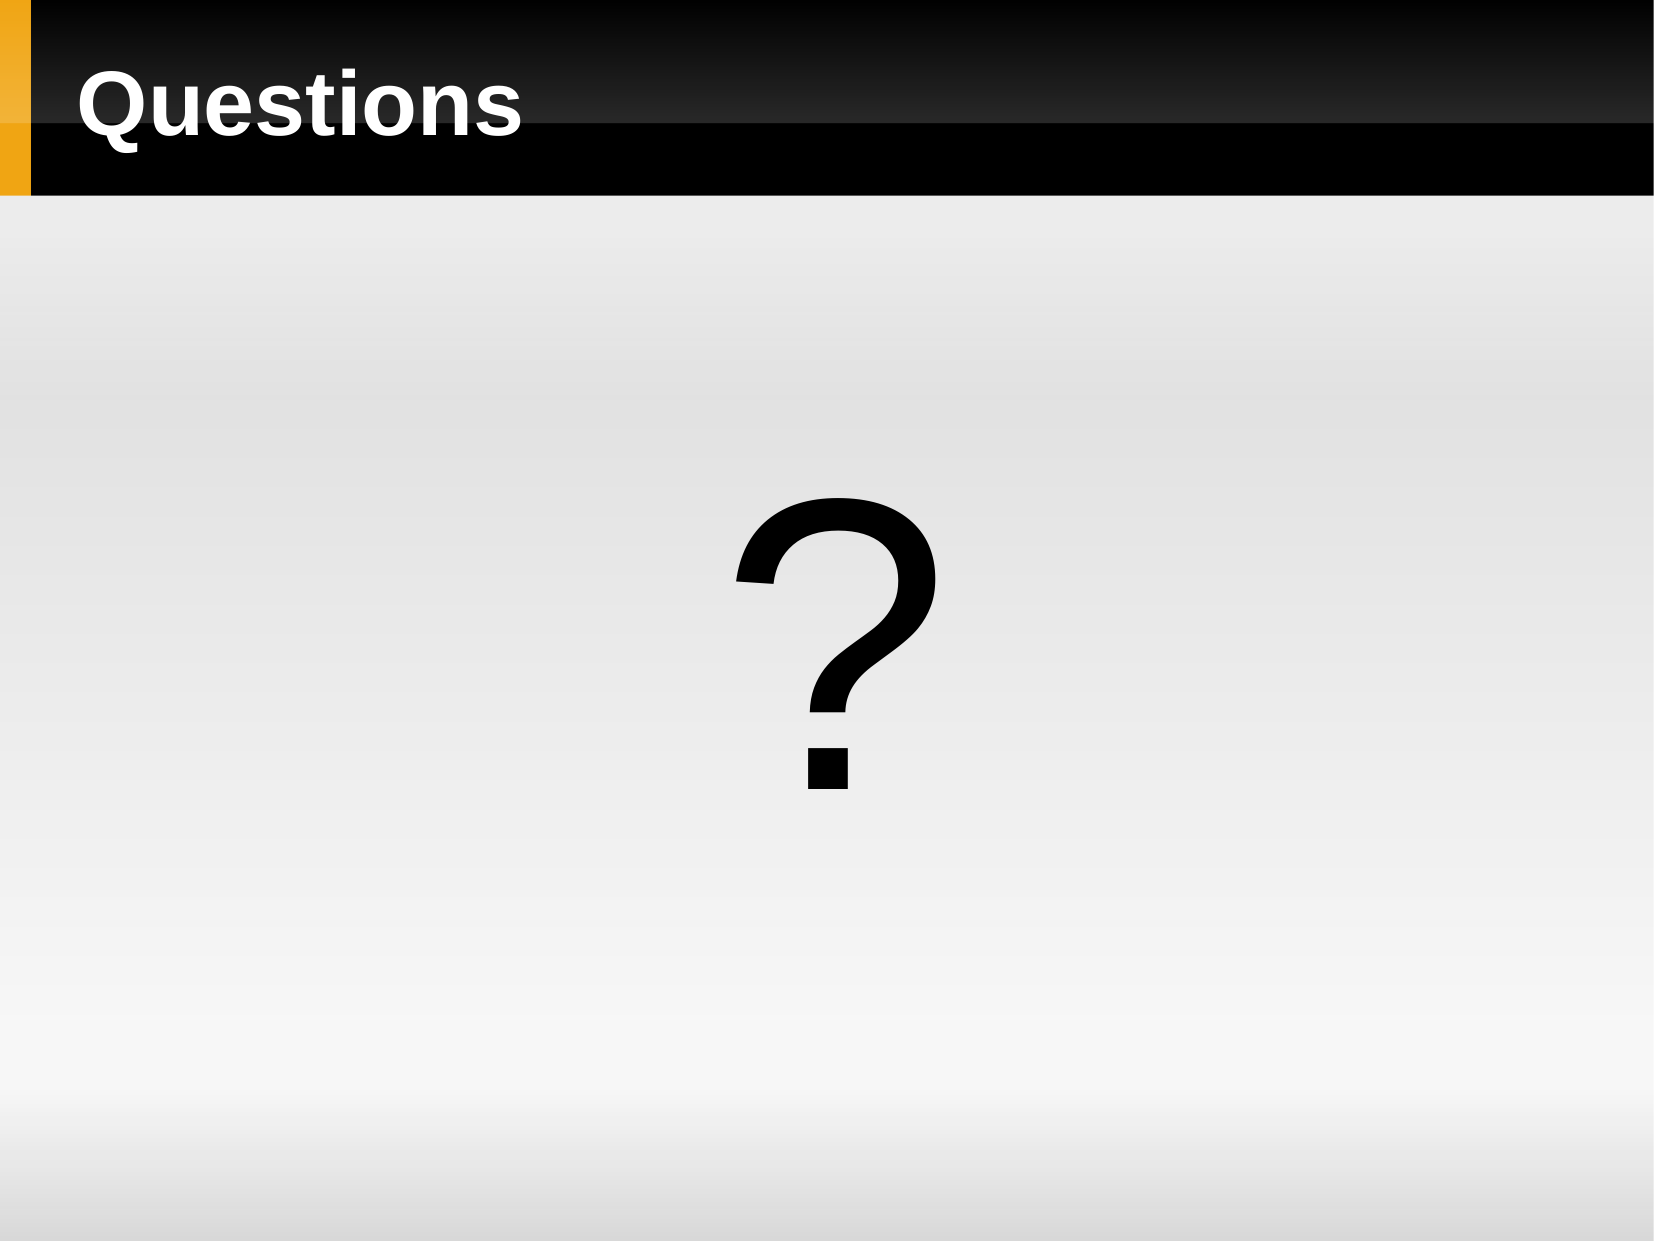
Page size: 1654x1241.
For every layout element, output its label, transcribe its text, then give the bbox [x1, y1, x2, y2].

title Questions [76, 7, 1565, 200]
text_box ? [675, 375, 1013, 935]
picture [0, 0, 1654, 1241]
